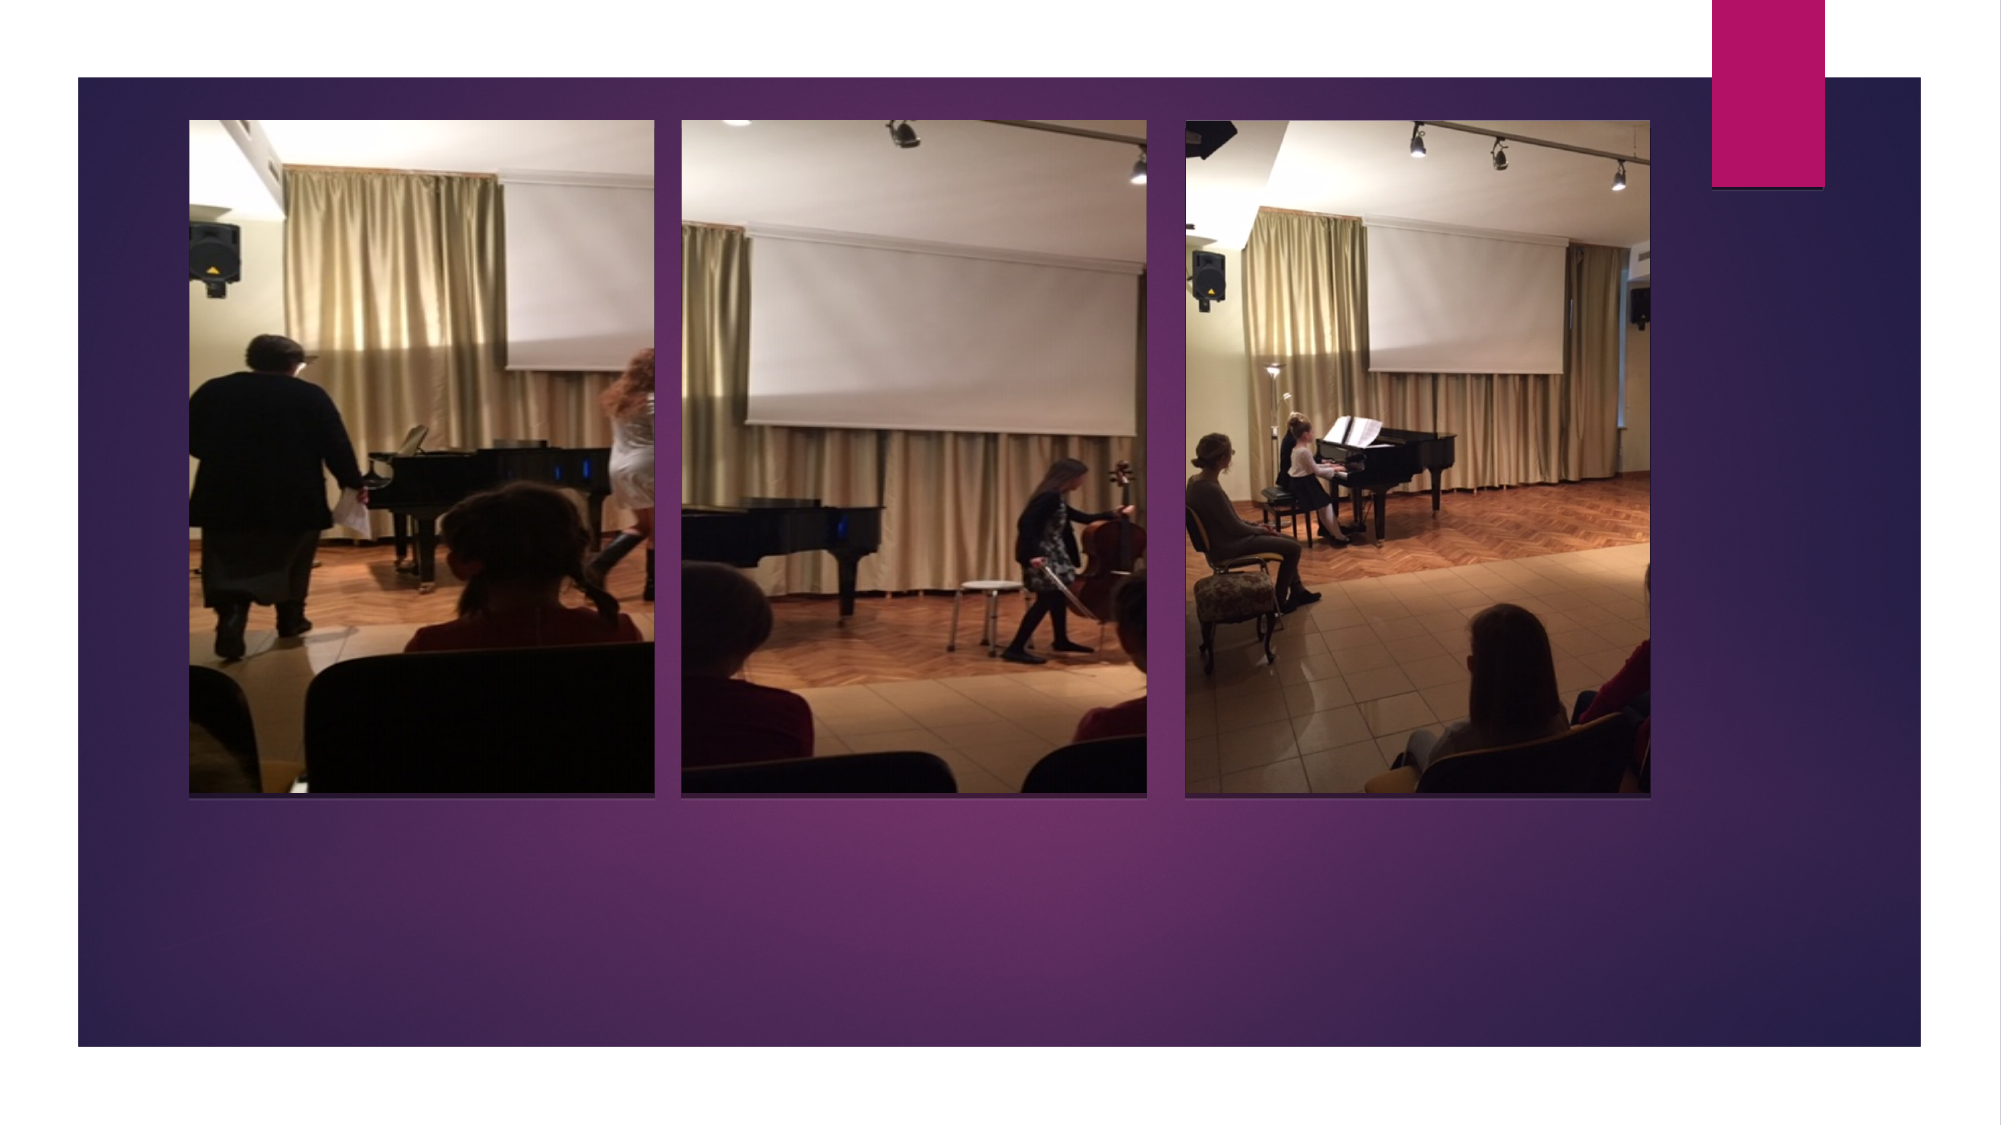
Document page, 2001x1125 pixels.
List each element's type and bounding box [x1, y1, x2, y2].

picture [1185, 120, 1651, 793]
picture [681, 120, 1147, 793]
picture [189, 120, 655, 794]
text_box [0, 0, 2000, 1125]
